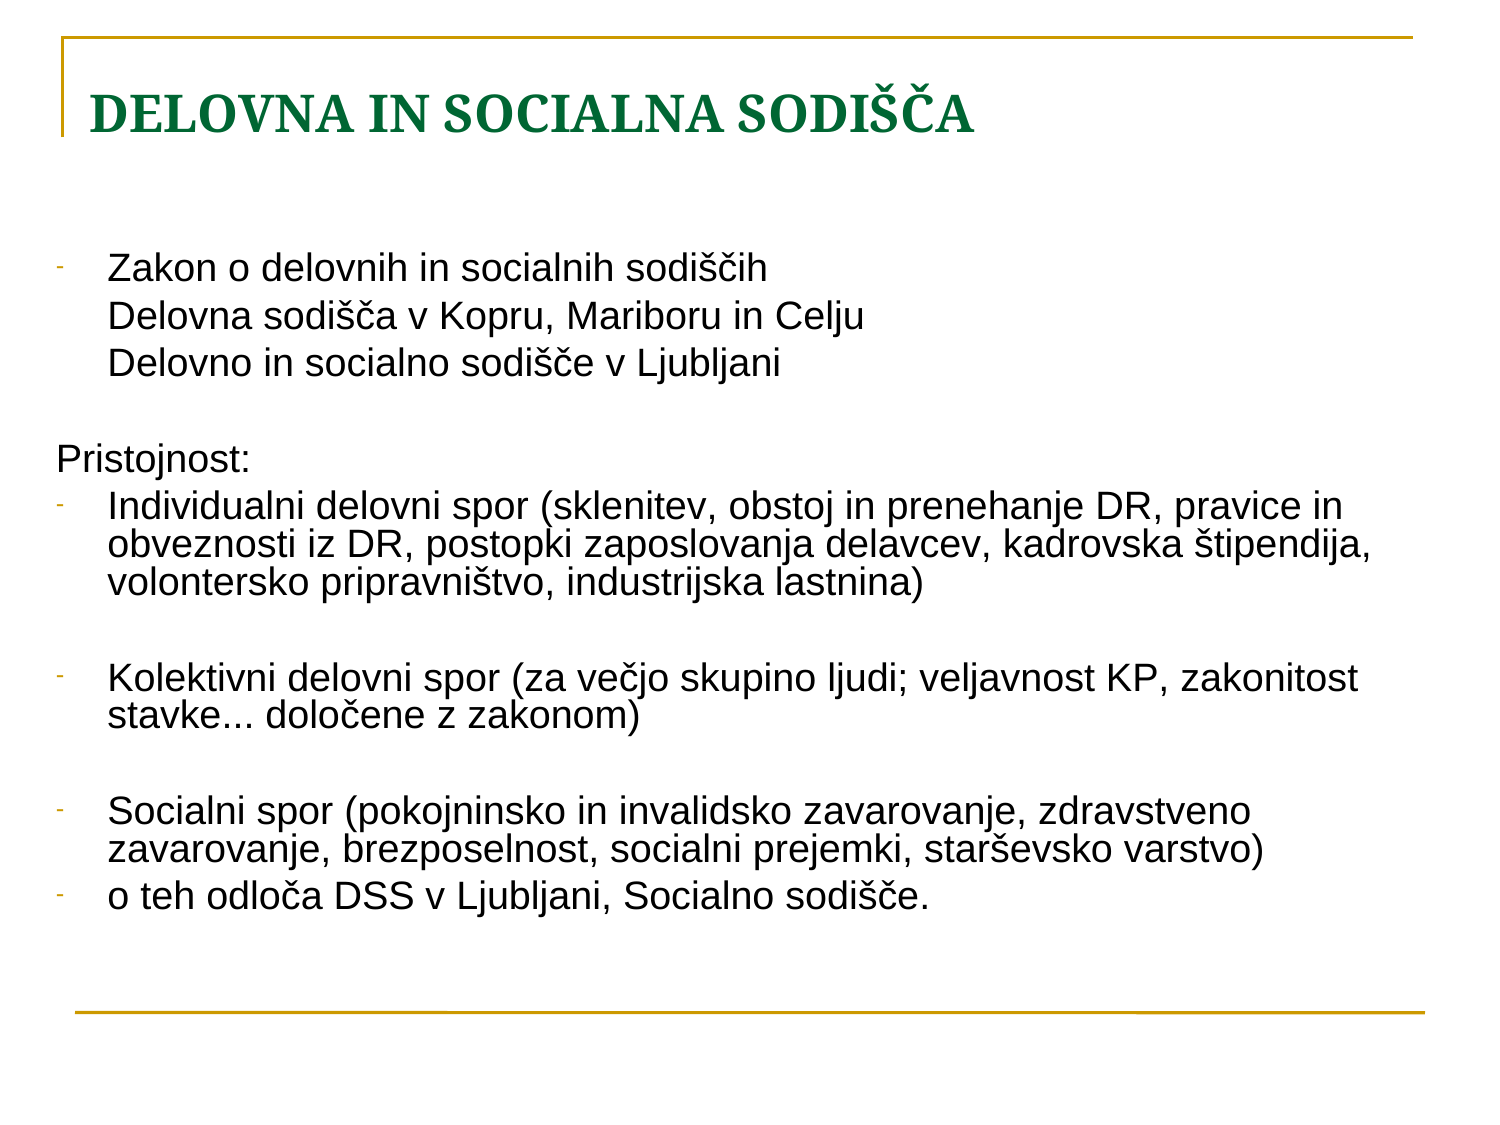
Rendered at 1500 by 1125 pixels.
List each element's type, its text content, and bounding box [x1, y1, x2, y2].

list Zakon o delovnih in socialnih sodiščih Delovna sodišča v Kopru, Mariboru in Celju Delovno in socialno sodišče v Ljubljani Pristojnost: Individualni delovni spor (sklenitev, obstoj in prenehanje DR, pravice in obveznosti iz DR, postopki zaposlovanja delavcev, kadrovska štipendija, volontersko pripravništvo, industrijska lastnina) Kolektivni delovni spor (za večjo skupino ljudi; veljavnost KP, zakonitost stavke... določene z zakonom)‏ Socialni spor (pokojninsko in invalidsko zavarovanje, zdravstveno zavarovanje, brezposelnost, socialni prejemki, starševsko varstvo)‏ o teh odloča DSS v Ljubljani, Socialno sodišče. [41, 243, 1392, 986]
title DELOVNA IN SOCIALNA SODIŠČA [75, 45, 1426, 233]
